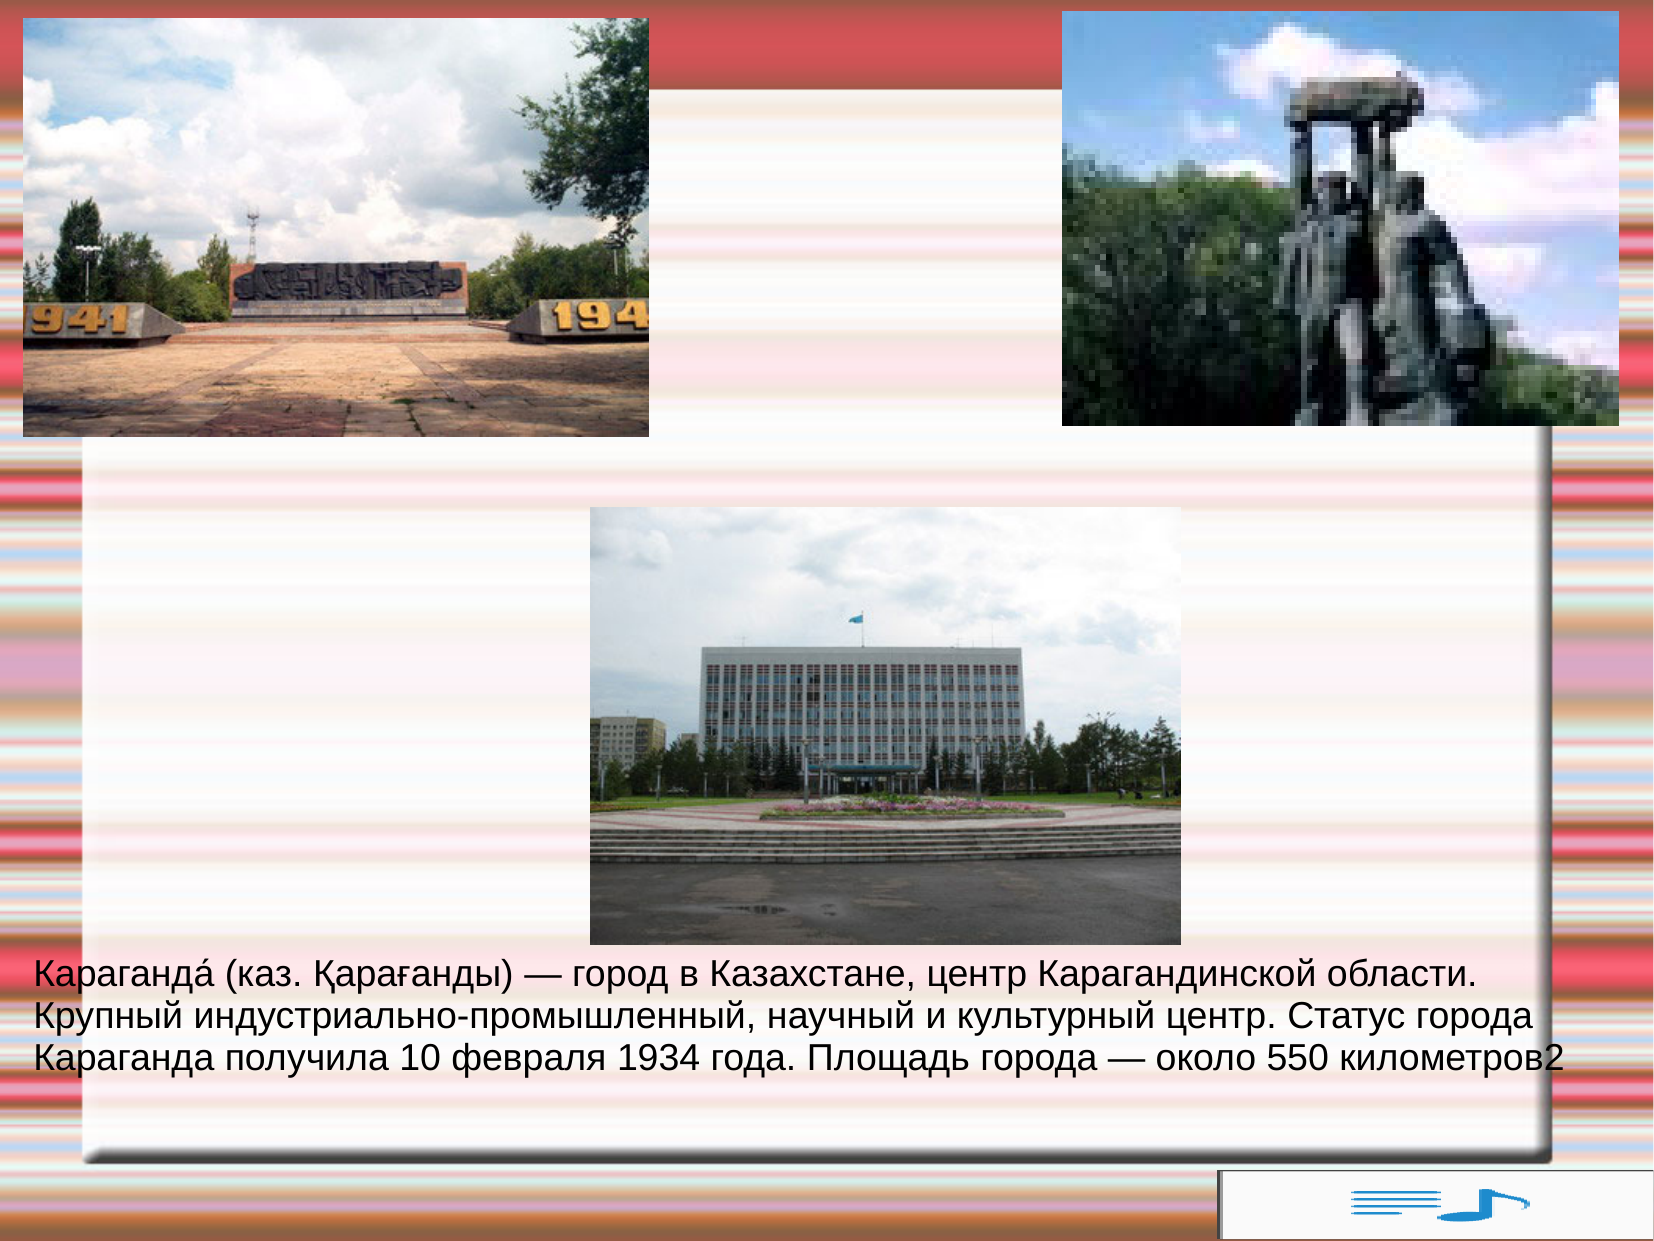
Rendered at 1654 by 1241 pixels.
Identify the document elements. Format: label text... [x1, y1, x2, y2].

picture [0, 0, 1654, 1241]
text_box Караганда́ (каз. Қарағанды) — город в Казахстане, центр Карагандинской области. Крупный индустриально-промышленный, научный и культурный центр. Статус города Караганда получила 10 февраля 1934 года. Площадь города — около 550 километров2 [18, 944, 1654, 1223]
text_box [767, 1098, 1217, 1170]
